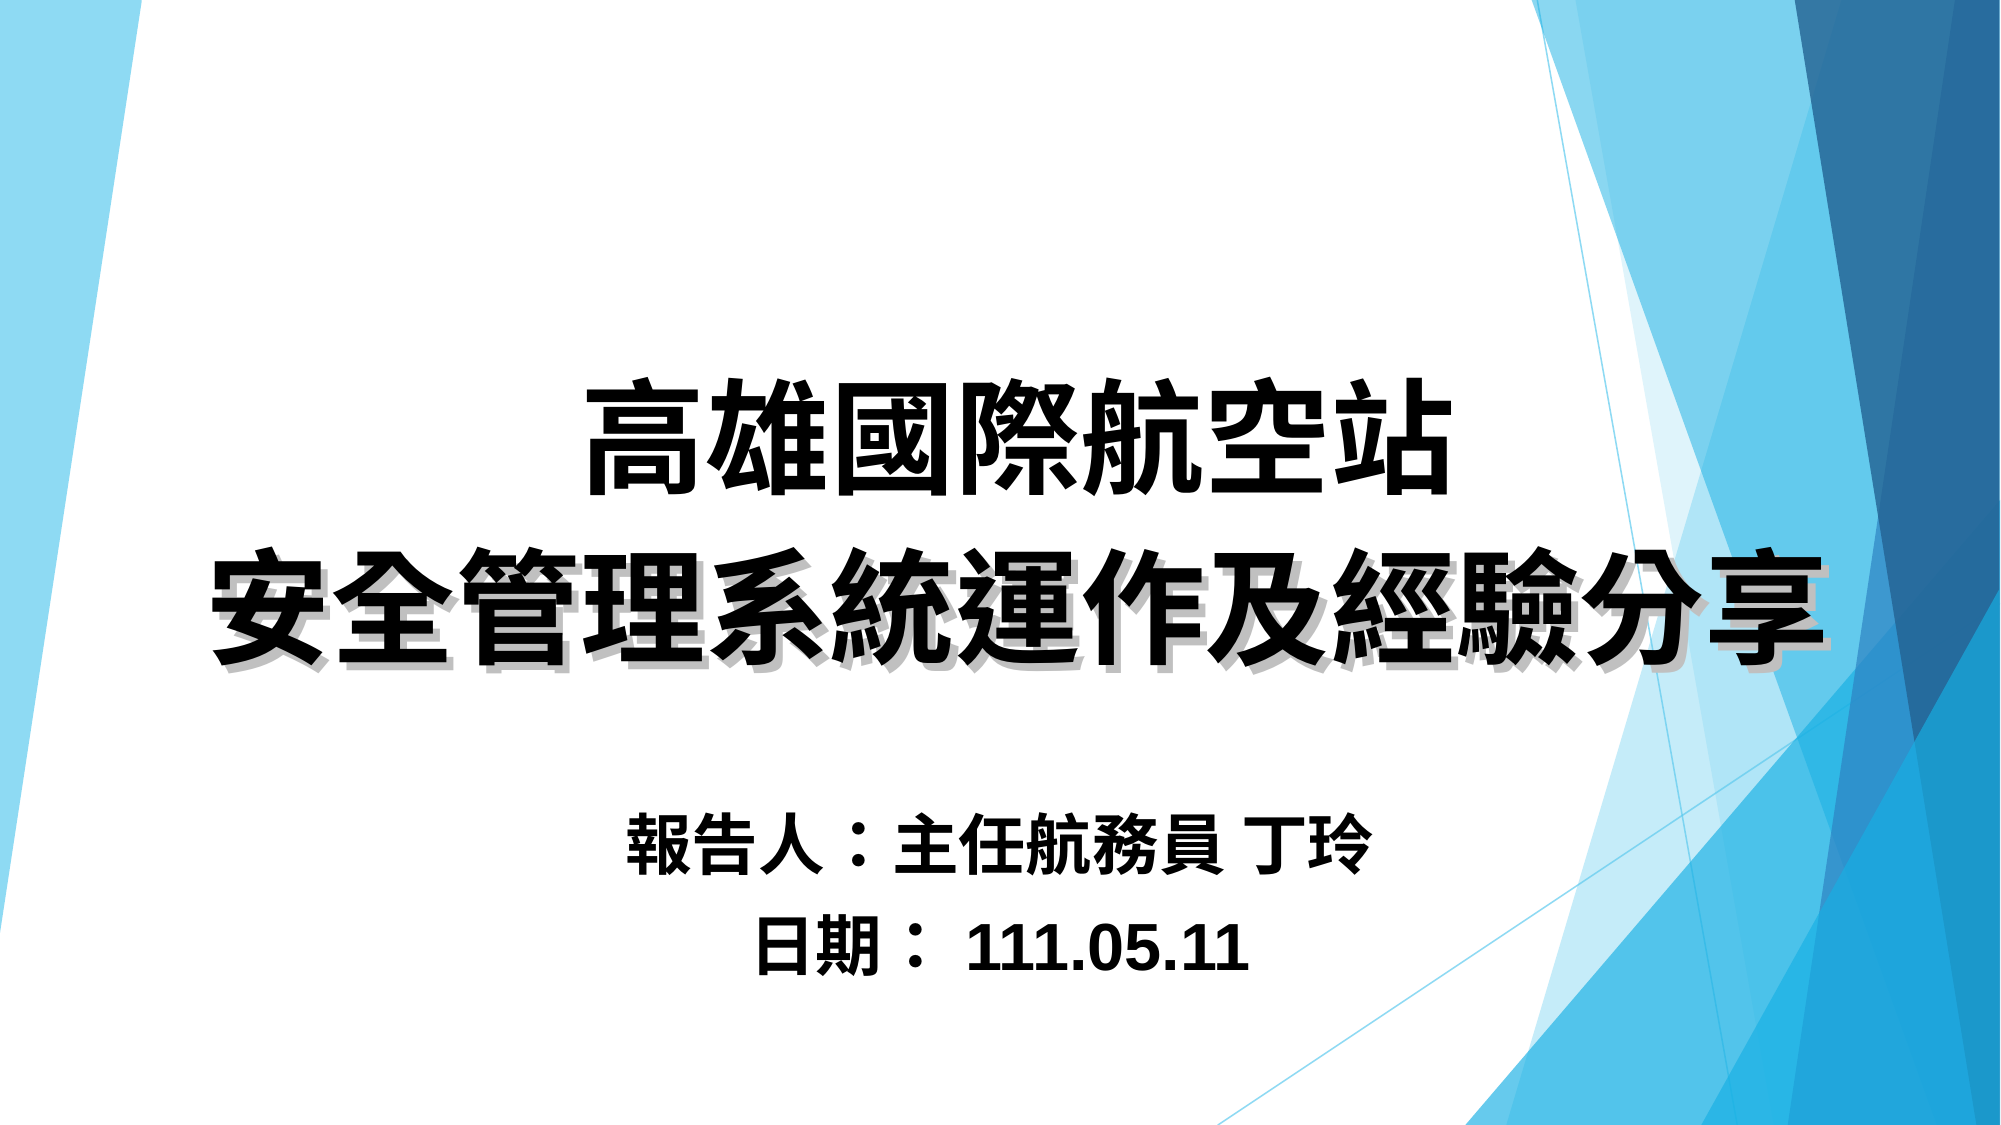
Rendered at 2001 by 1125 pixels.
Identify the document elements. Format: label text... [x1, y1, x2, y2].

text_box 報告人：主任航務員 丁玲 日期：111.05.11 [520, 795, 1480, 986]
text_box 高雄國際航空站 安全管理系統運作及經驗分享 [94, 351, 1941, 691]
